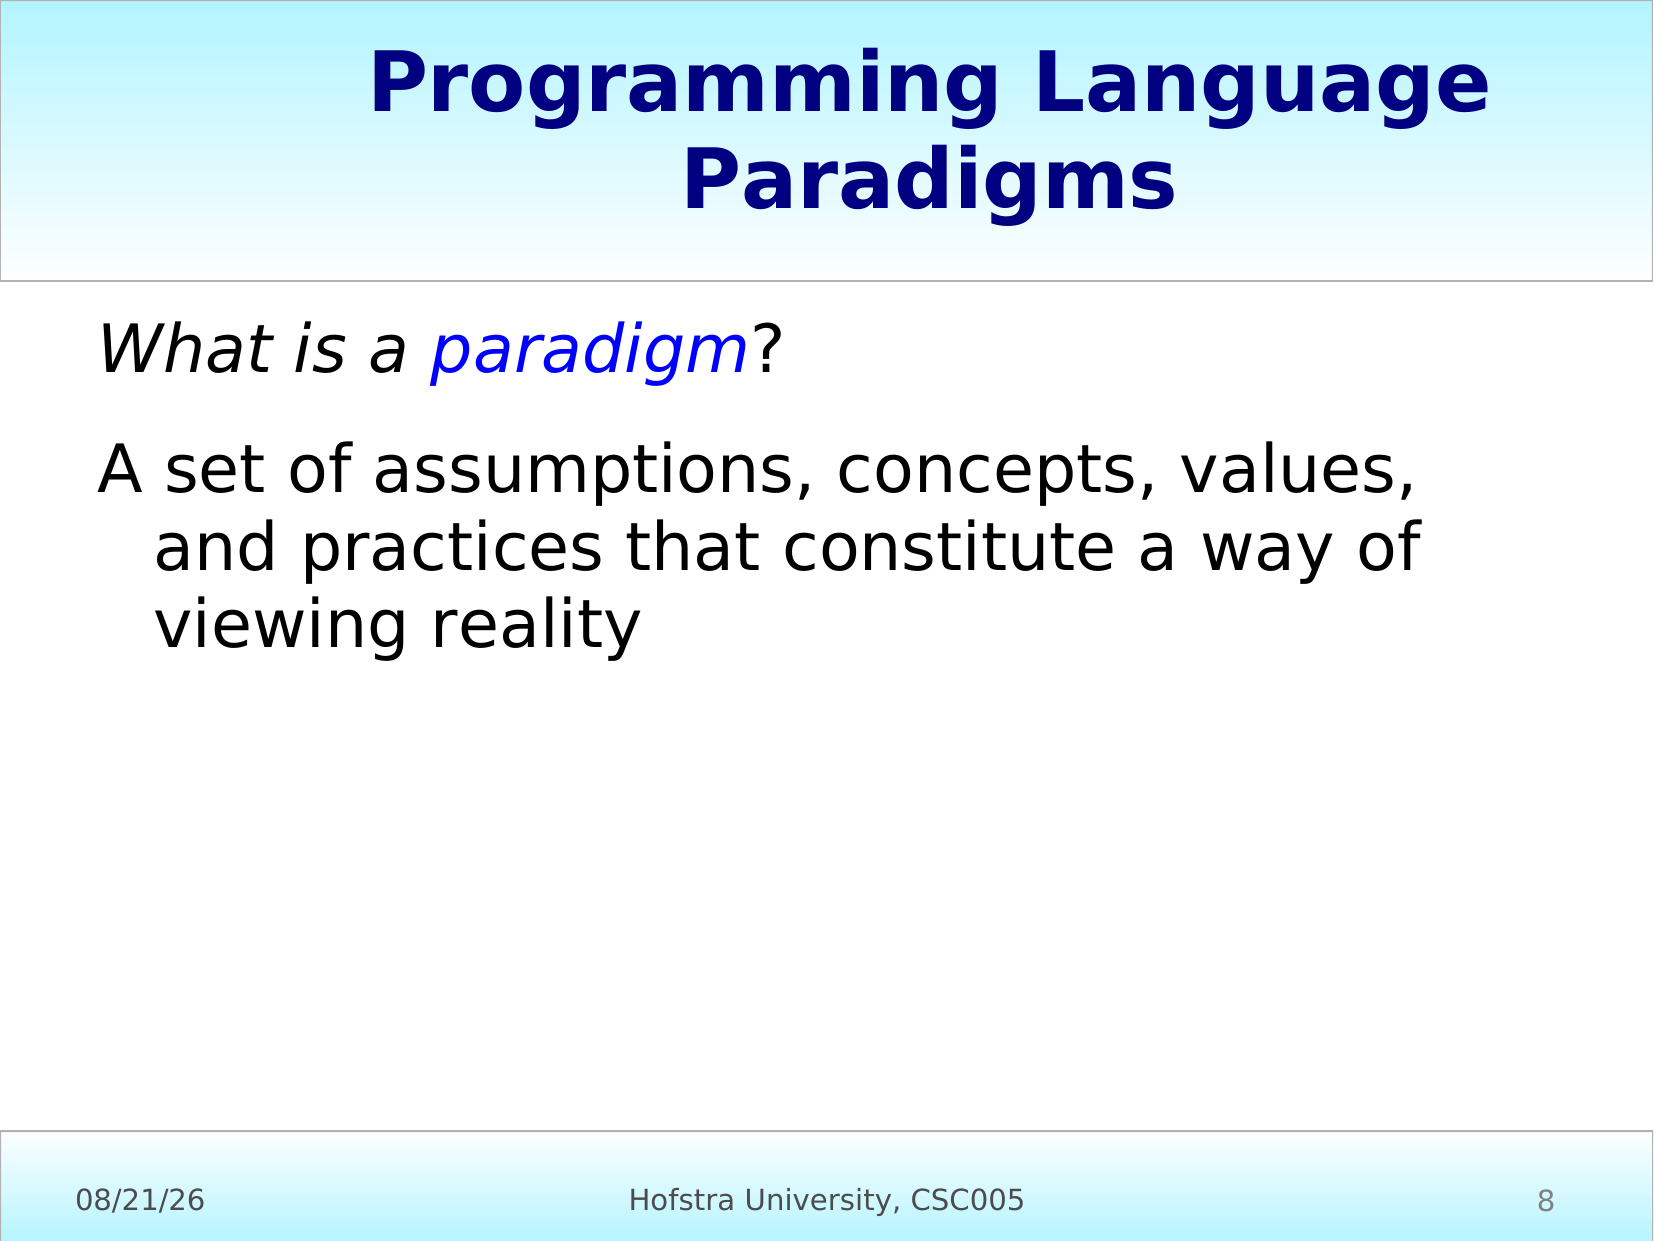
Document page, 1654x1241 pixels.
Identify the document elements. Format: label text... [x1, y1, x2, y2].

title Programming Language Paradigms [247, 12, 1612, 250]
list What is a paradigm? A set of assumptions, concepts, values, and practices that constitute a way of viewing reality [82, 303, 1571, 1131]
